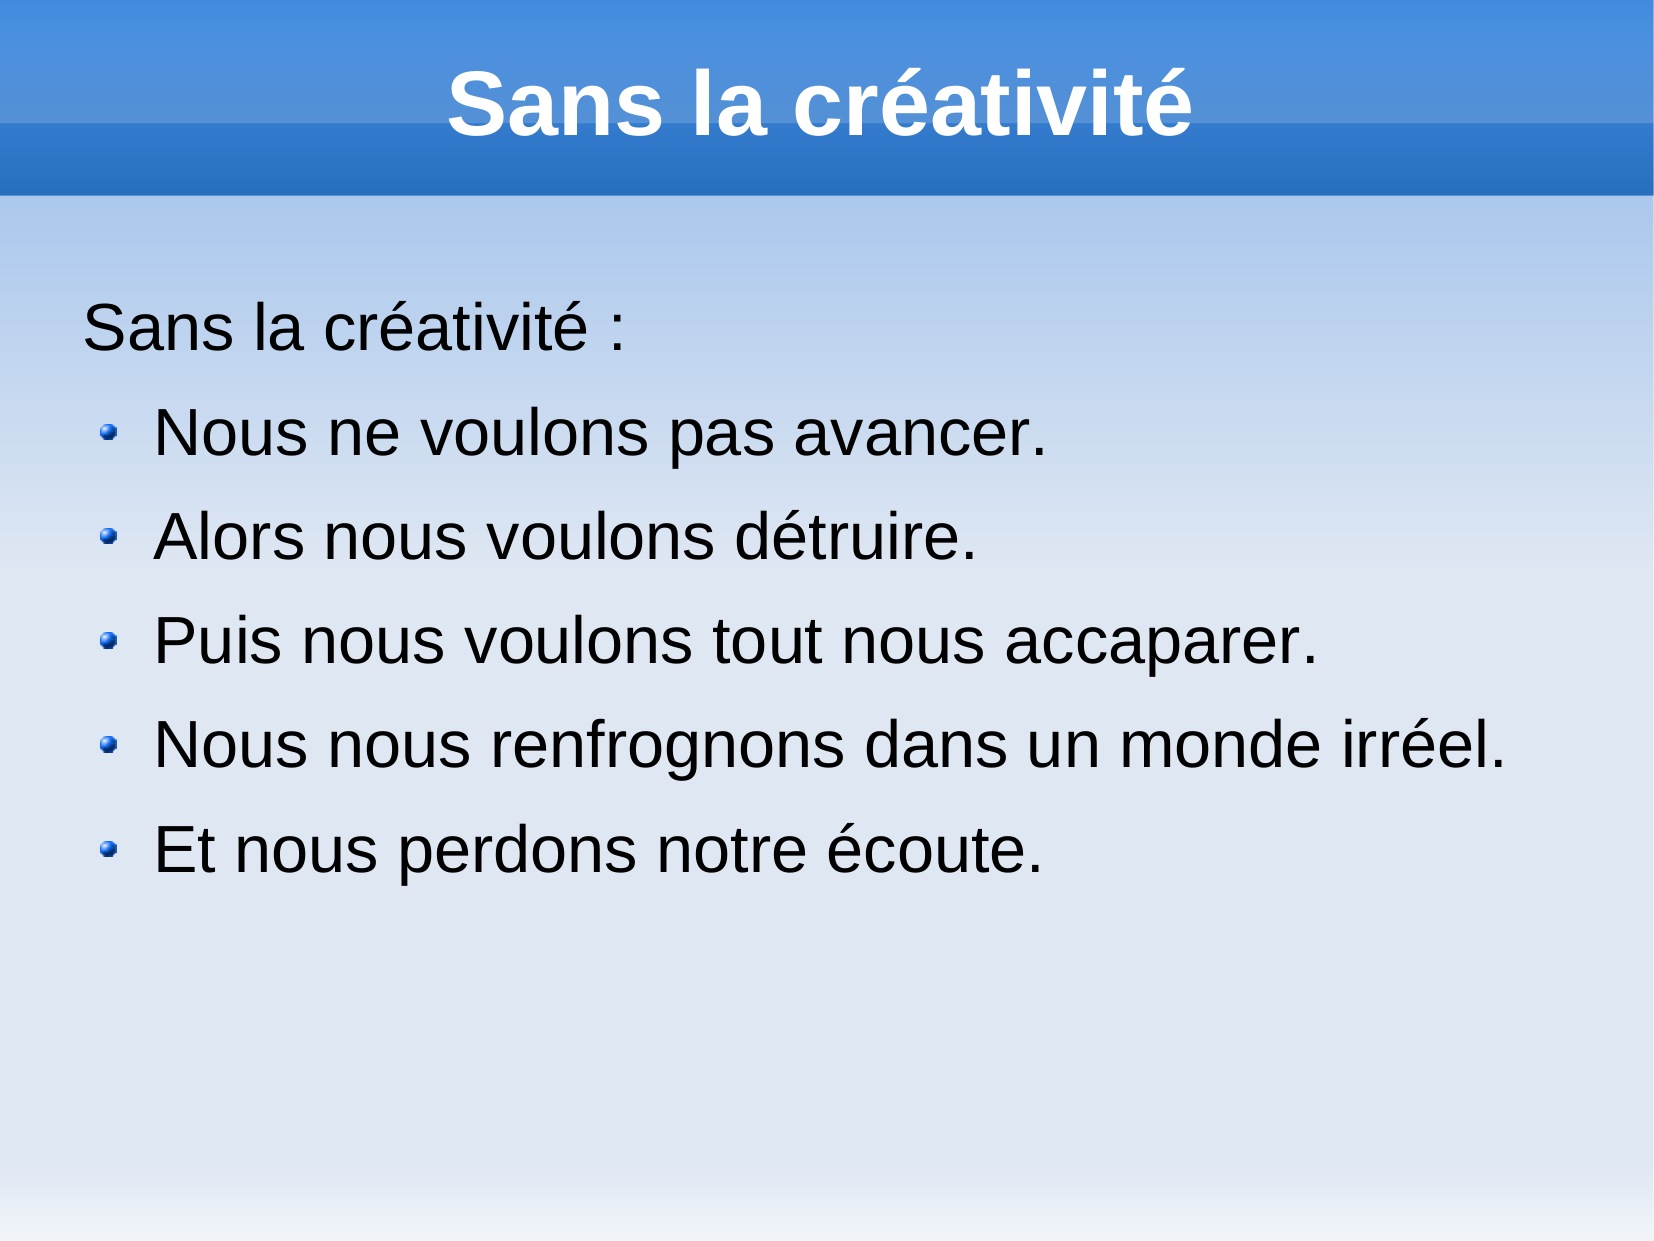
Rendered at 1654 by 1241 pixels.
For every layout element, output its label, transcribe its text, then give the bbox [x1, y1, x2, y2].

title Sans la créativité [76, 0, 1565, 208]
list Sans la créativité : Nous ne voulons pas avancer. Alors nous voulons détruire. Puis nous voulons tout nous accaparer. Nous nous renfrognons dans un monde irréel. Et nous perdons notre écoute. [82, 290, 1571, 1109]
picture [0, 0, 1654, 1241]
